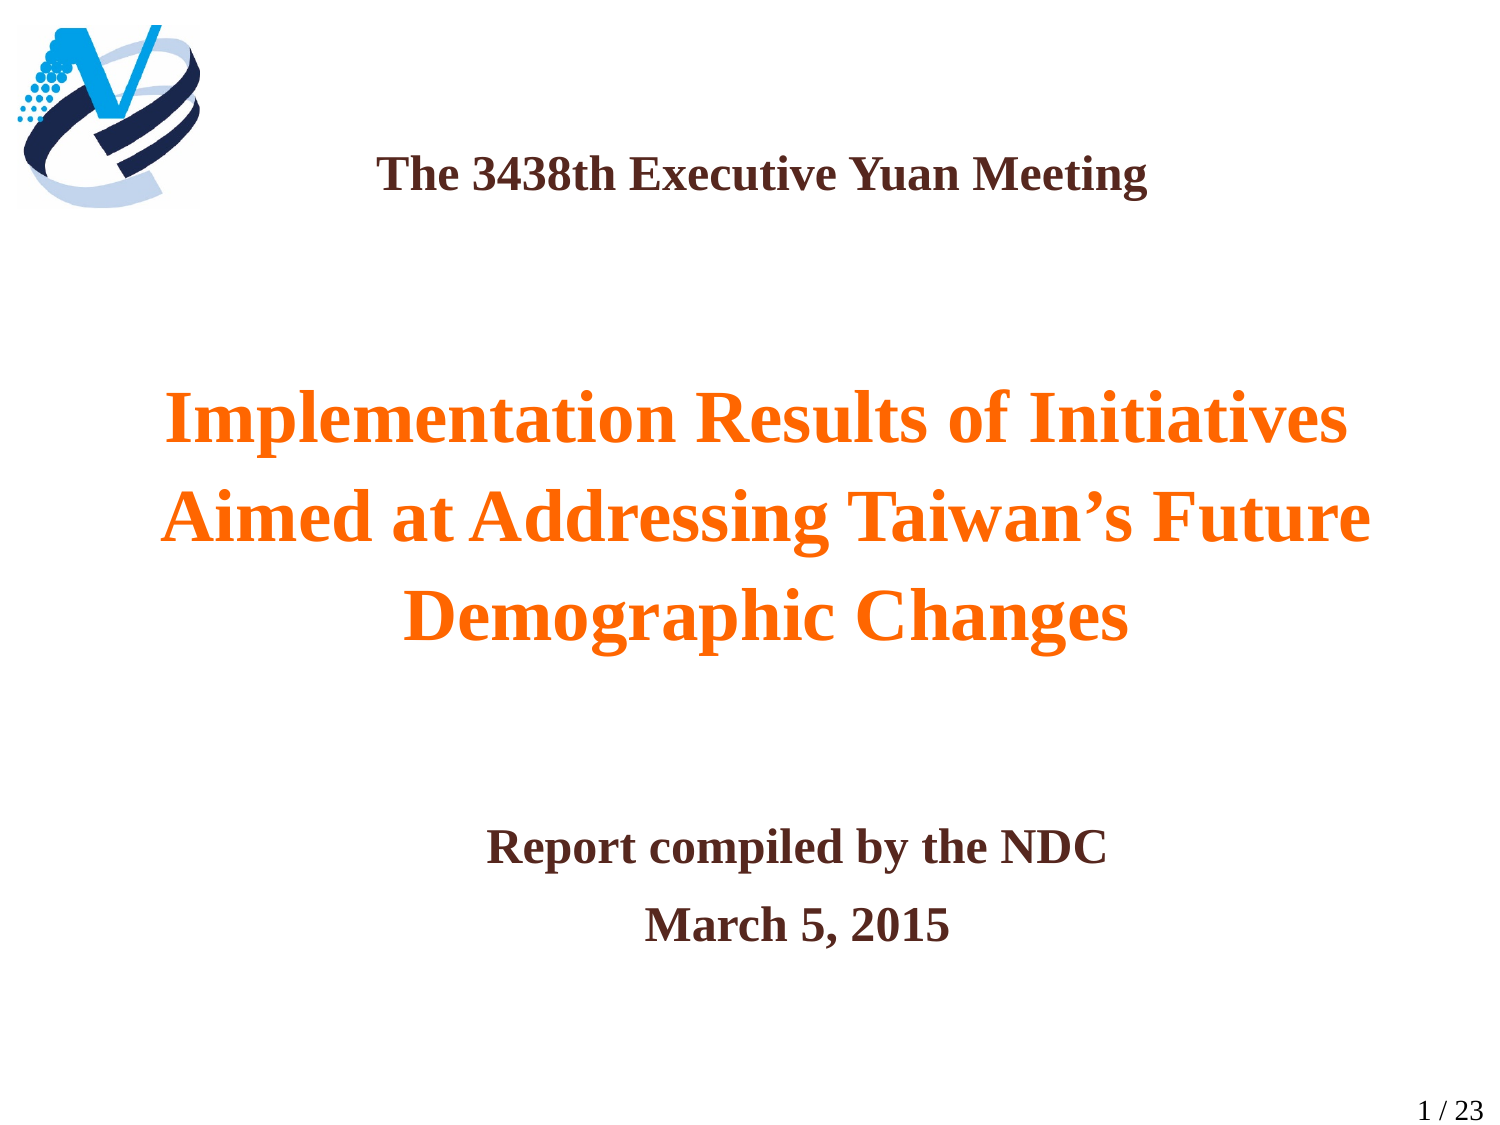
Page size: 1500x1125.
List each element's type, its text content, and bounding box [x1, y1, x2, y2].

text_box Report compiled by the NDC March 5, 2015 [242, 794, 1354, 961]
text_box Implementation Results of Initiatives Aimed at Addressing Taiwan’s Future Demographic Changes [53, 351, 1481, 667]
text_box The 3438th Executive Yuan Meeting [206, 120, 1318, 209]
picture [17, 25, 200, 209]
